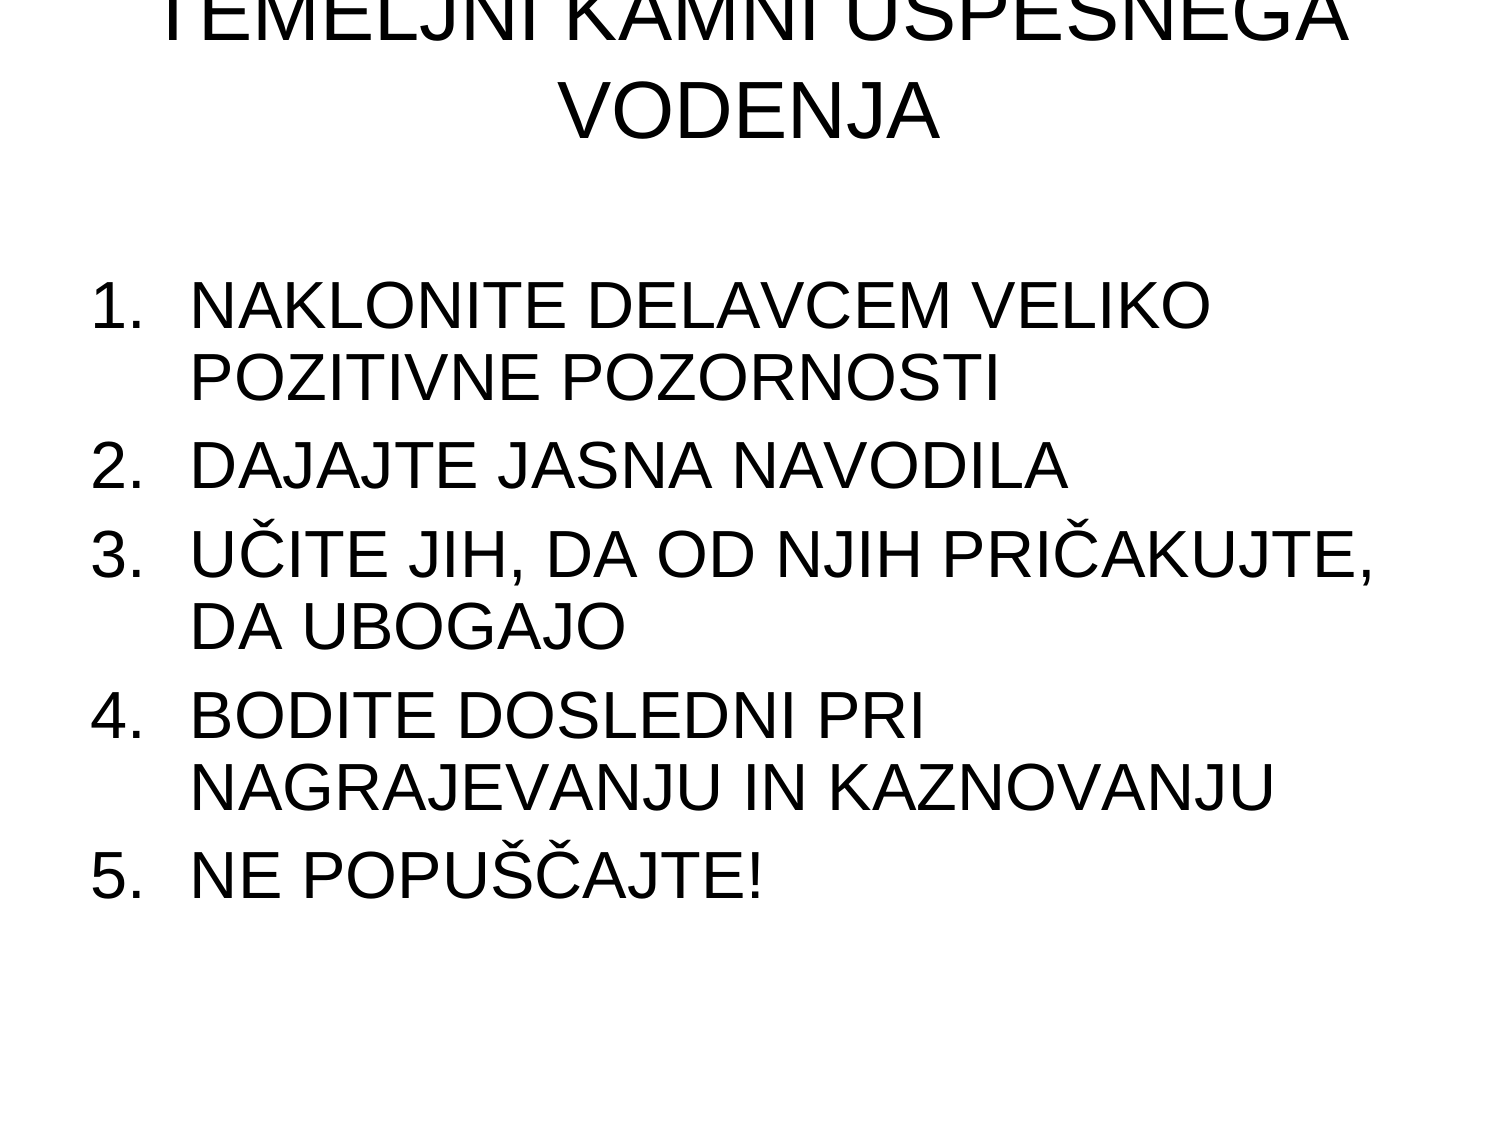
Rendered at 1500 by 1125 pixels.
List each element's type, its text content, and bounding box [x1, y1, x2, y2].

list NAKLONITE DELAVCEM VELIKO POZITIVNE POZORNOSTI DAJAJTE JASNA NAVODILA UČITE JIH, DA OD NJIH PRIČAKUJTE, DA UBOGAJO BODITE DOSLEDNI PRI NAGRAJEVANJU IN KAZNOVANJU NE POPUŠČAJTE! [74, 262, 1421, 1002]
title TEMELJNI KAMNI USPEŠNEGA VODENJA [49, 0, 1450, 162]
